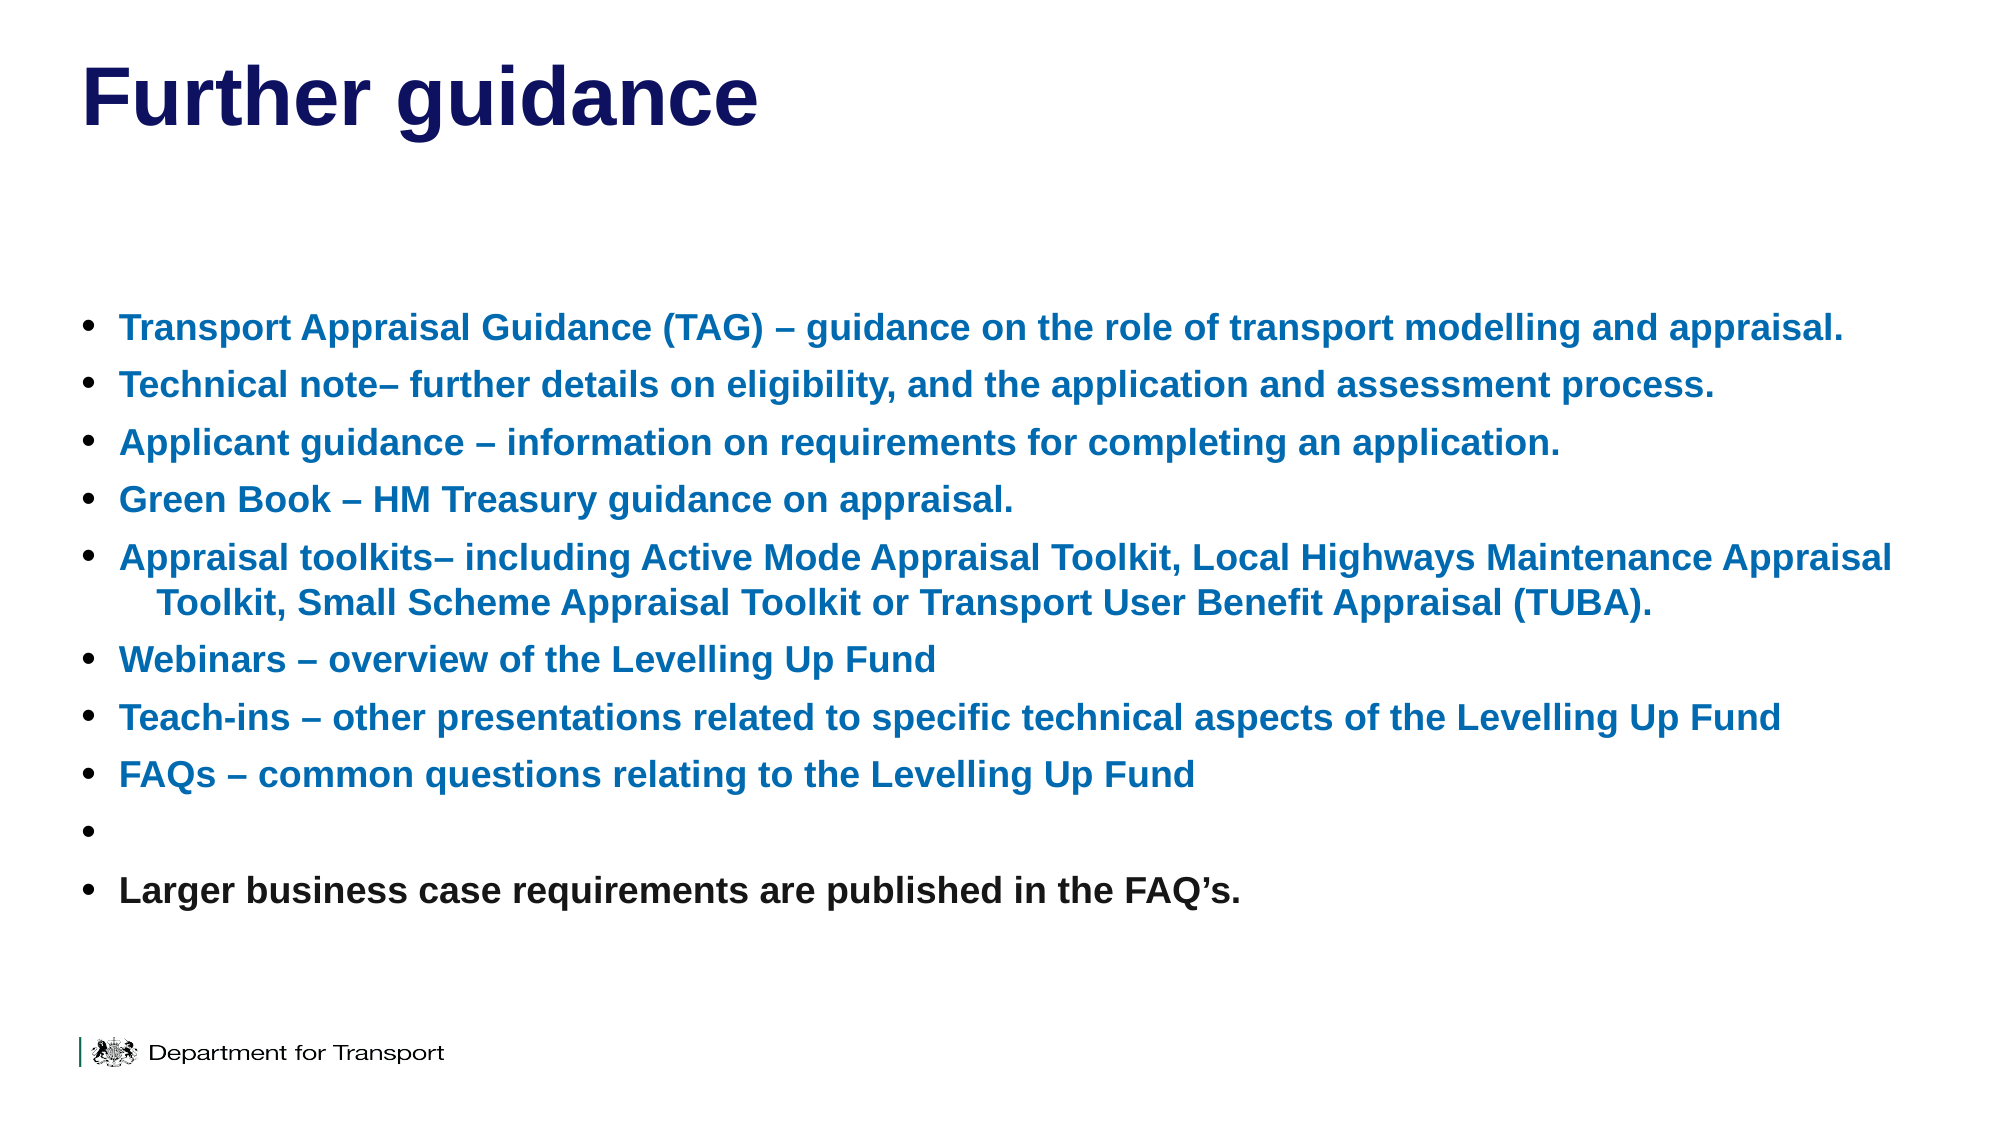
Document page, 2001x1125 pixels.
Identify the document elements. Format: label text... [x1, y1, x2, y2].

title Further guidance [81, 53, 1922, 259]
list Transport Appraisal Guidance (TAG) – guidance on the role of transport modelling and appraisal. Technical note – further details on eligibility, and the application and assessment process. Applicant guidance – information on requirements for completing an application. Green Book – HM Treasury guidance on appraisal. Appraisal toolkits – including Active Mode Appraisal Toolkit, Local Highways Maintenance Appraisal Toolkit, Small Scheme Appraisal Toolkit or Transport User Benefit Appraisal (TUBA). Webinars – overview of the Levelling Up Fund Teach-ins – other presentations related to specific technical aspects of the Levelling Up Fund FAQs – common questions relating to the Levelling Up Fund Larger business case requirements are published in the FAQ’s. [81, 302, 1924, 941]
